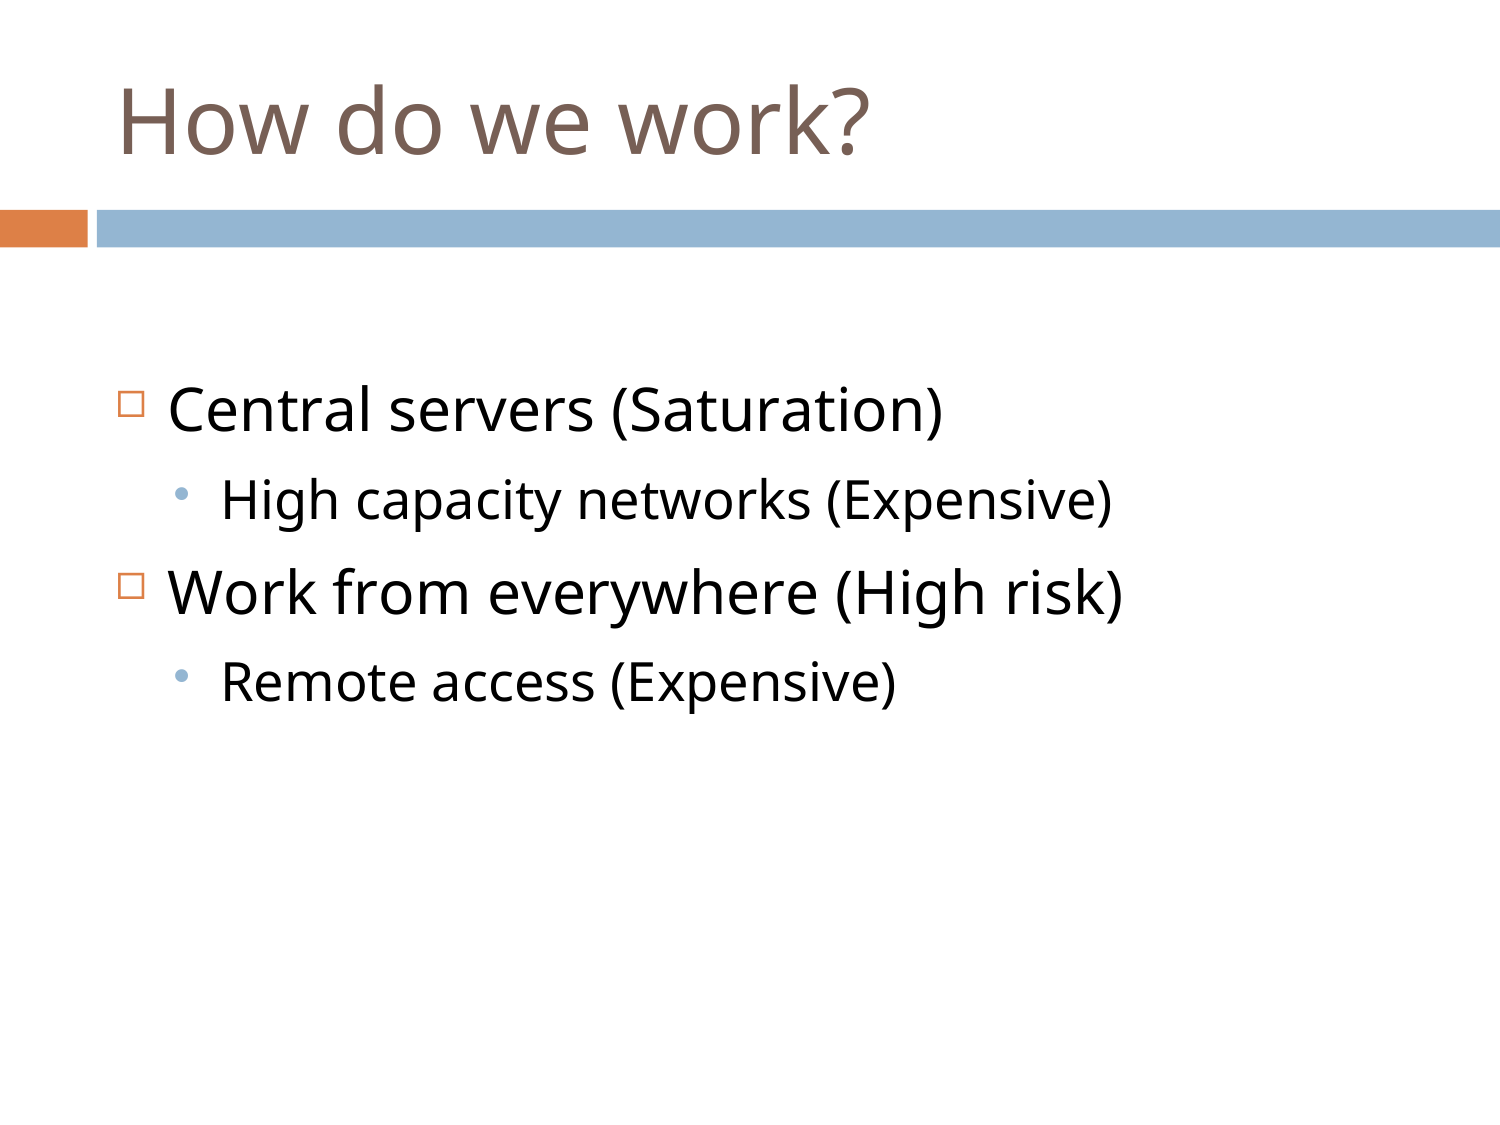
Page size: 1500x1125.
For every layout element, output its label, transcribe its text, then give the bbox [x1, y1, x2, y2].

list Central servers (Saturation) High capacity networks (Expensive) Work from everywhere (High risk) Remote access (Expensive) [100, 262, 1438, 1001]
title How do we work? [100, 37, 1438, 201]
